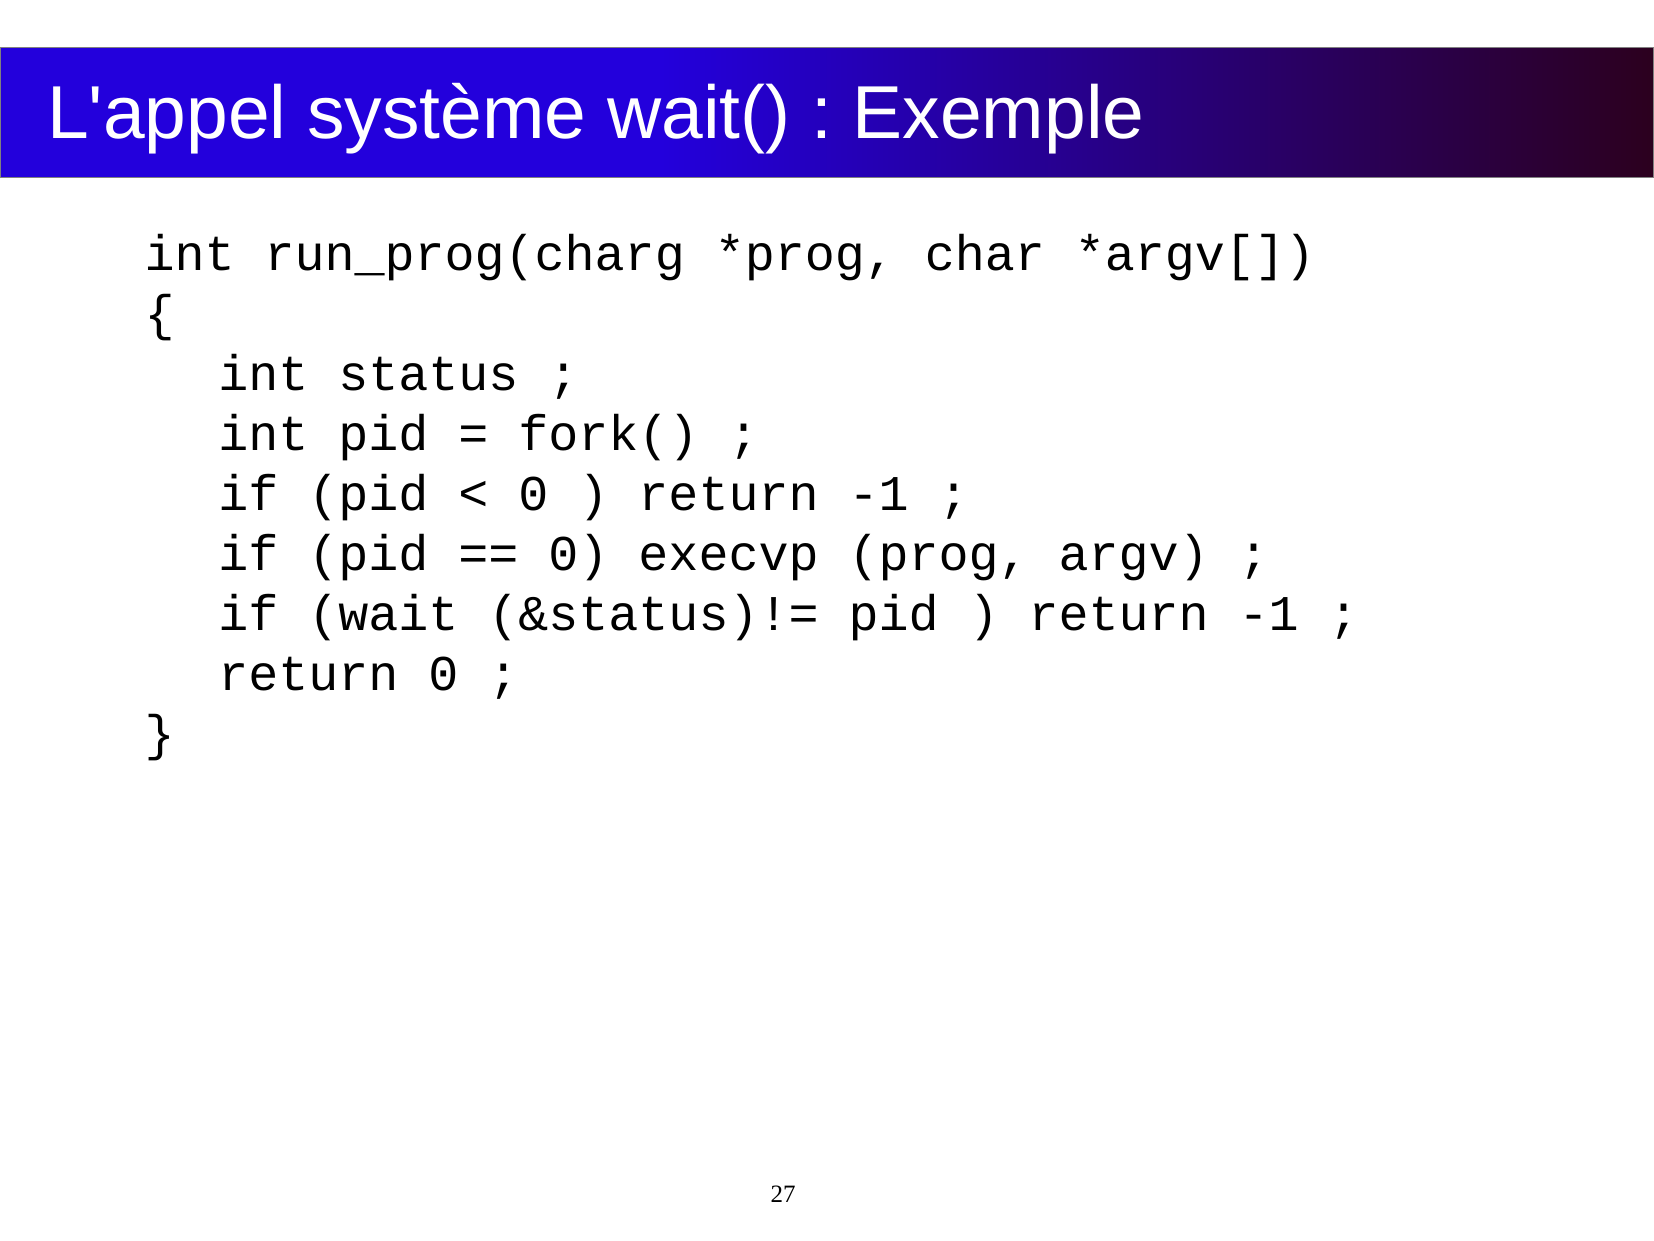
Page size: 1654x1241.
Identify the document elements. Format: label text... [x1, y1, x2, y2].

text_box int run_prog(charg *prog, char *argv[]) { int status ; int pid = fork() ; if (pid < 0 ) return -1 ; if (pid == 0) execvp (prog, argv) ; if (wait (&status)!= pid ) return -1 ; return 0 ; } [129, 212, 1489, 922]
title L'appel système wait() : Exemple [47, 6, 1477, 225]
